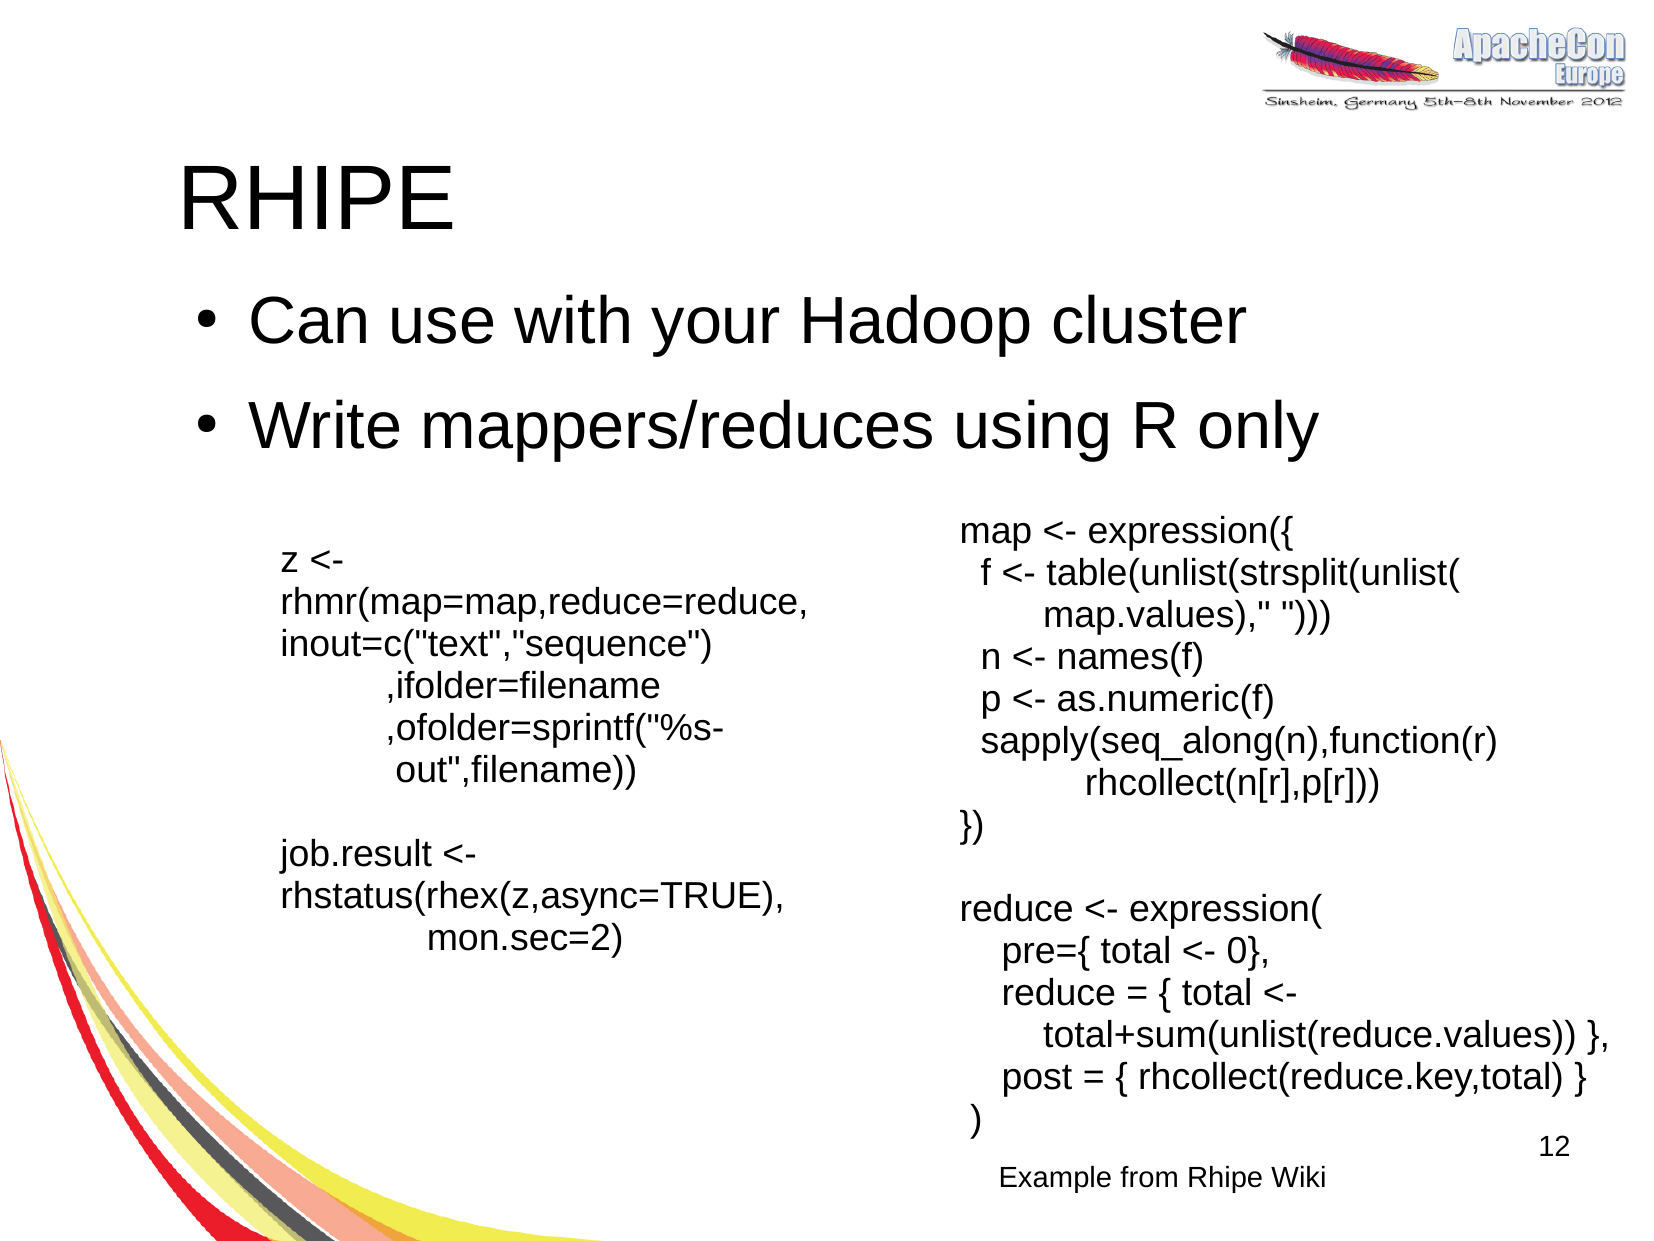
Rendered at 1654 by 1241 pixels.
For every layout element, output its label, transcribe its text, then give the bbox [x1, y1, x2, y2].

picture [0, 0, 1654, 1241]
text_box z <- rhmr(map=map,reduce=reduce, inout=c("text","sequence") ,ifolder=filename ,ofolder=sprintf("%s- out",filename)) job.result <- rhstatus(rhex(z,async=TRUE), mon.sec=2) [265, 531, 886, 1128]
title RHIPE [177, 141, 1536, 254]
text_box Example from Rhipe Wiki [983, 1153, 1654, 1211]
list Can use with your Hadoop cluster Write mappers/reduces using R only [177, 283, 1536, 532]
text_box map <- expression({ f <- table(unlist(strsplit(unlist( map.values)," "))) n <- names(f) p <- as.numeric(f) sapply(seq_along(n),function(r) rhcollect(n[r],p[r])) }) reduce <- expression( pre={ total <- 0}, reduce = { total <- total+sum(unlist(reduce.values)) }, post = { rhcollect(reduce.key,total) } ) [944, 501, 1654, 1231]
